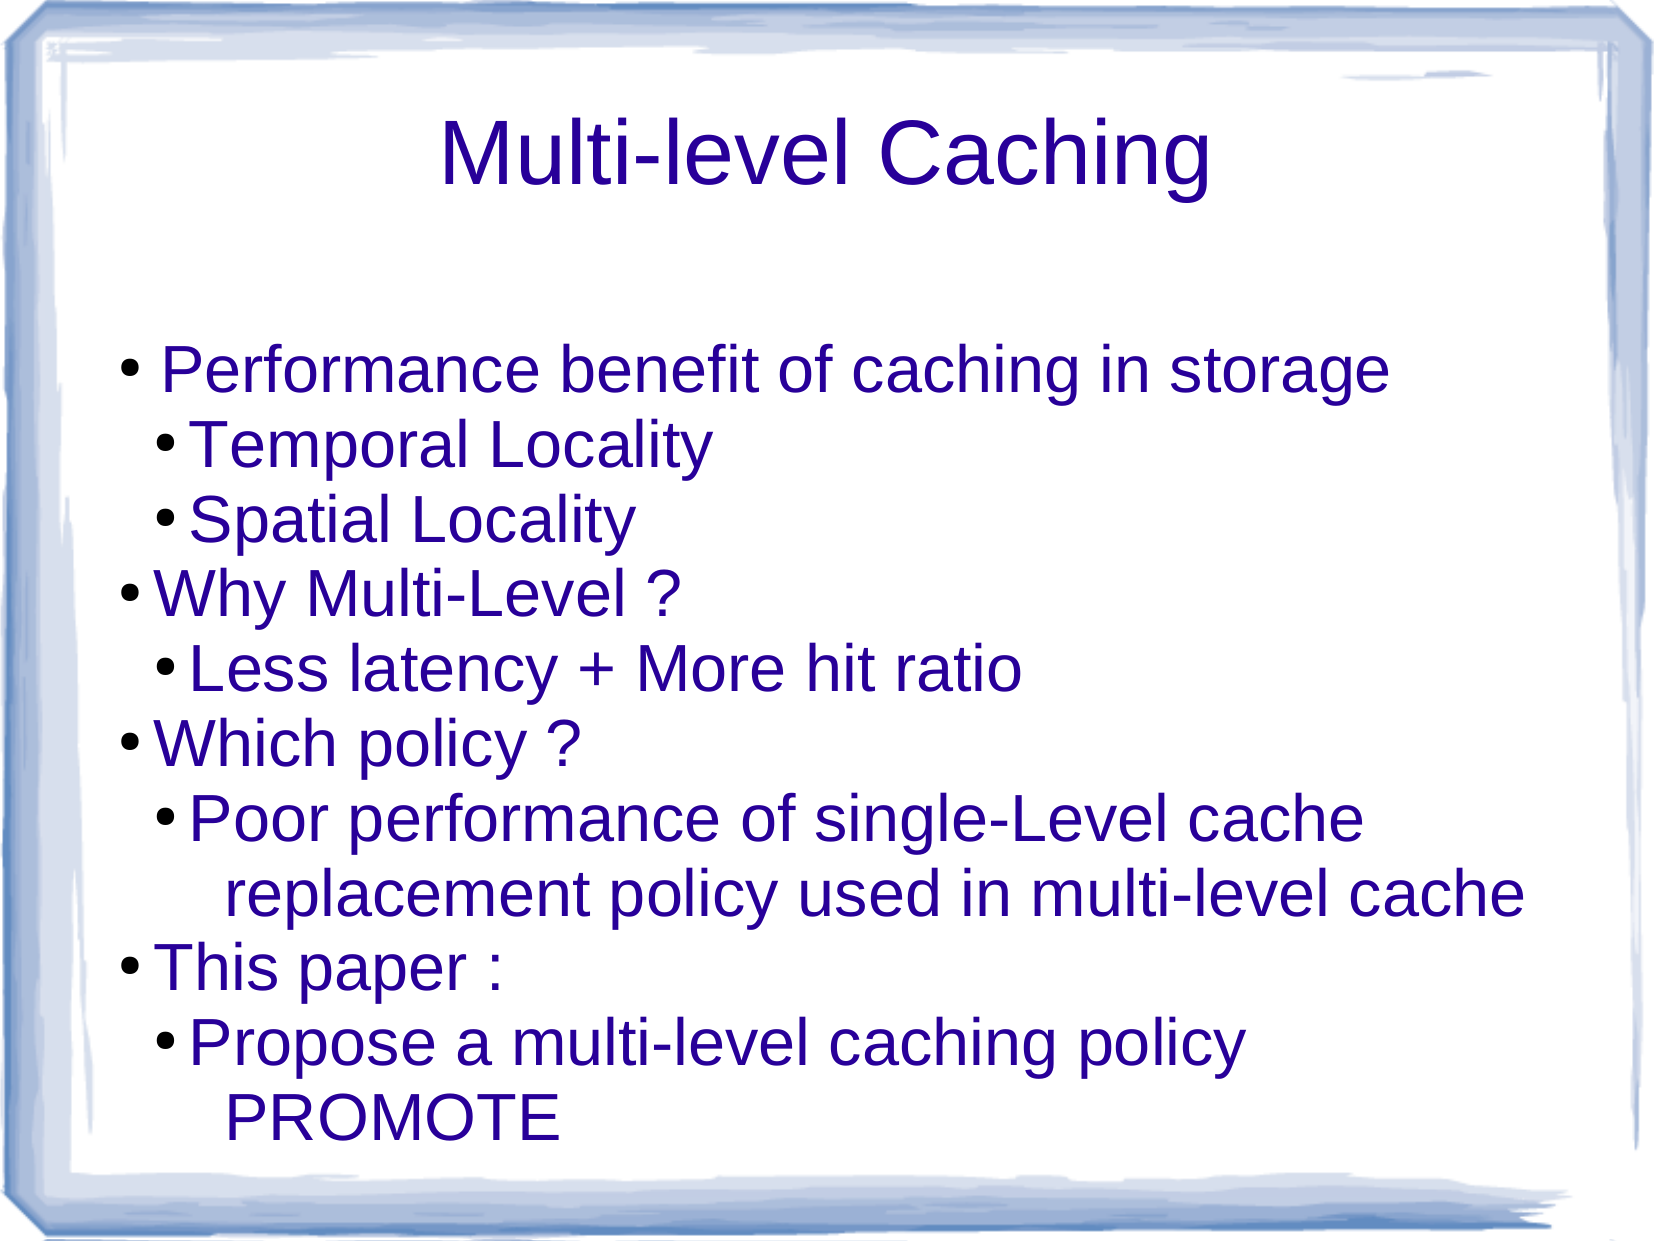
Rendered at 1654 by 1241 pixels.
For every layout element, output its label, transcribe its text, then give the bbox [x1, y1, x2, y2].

subtitle Performance benefit of caching in storage Temporal Locality Spatial Locality Why Multi-Level ? Less latency + More hit ratio Which policy ? Poor performance of single-Level cache replacement policy used in multi-level cache This paper : Propose a multi-level caching policy PROMOTE [118, 332, 1571, 1155]
title Multi-level Caching [82, 49, 1571, 257]
picture [0, 0, 1654, 1241]
